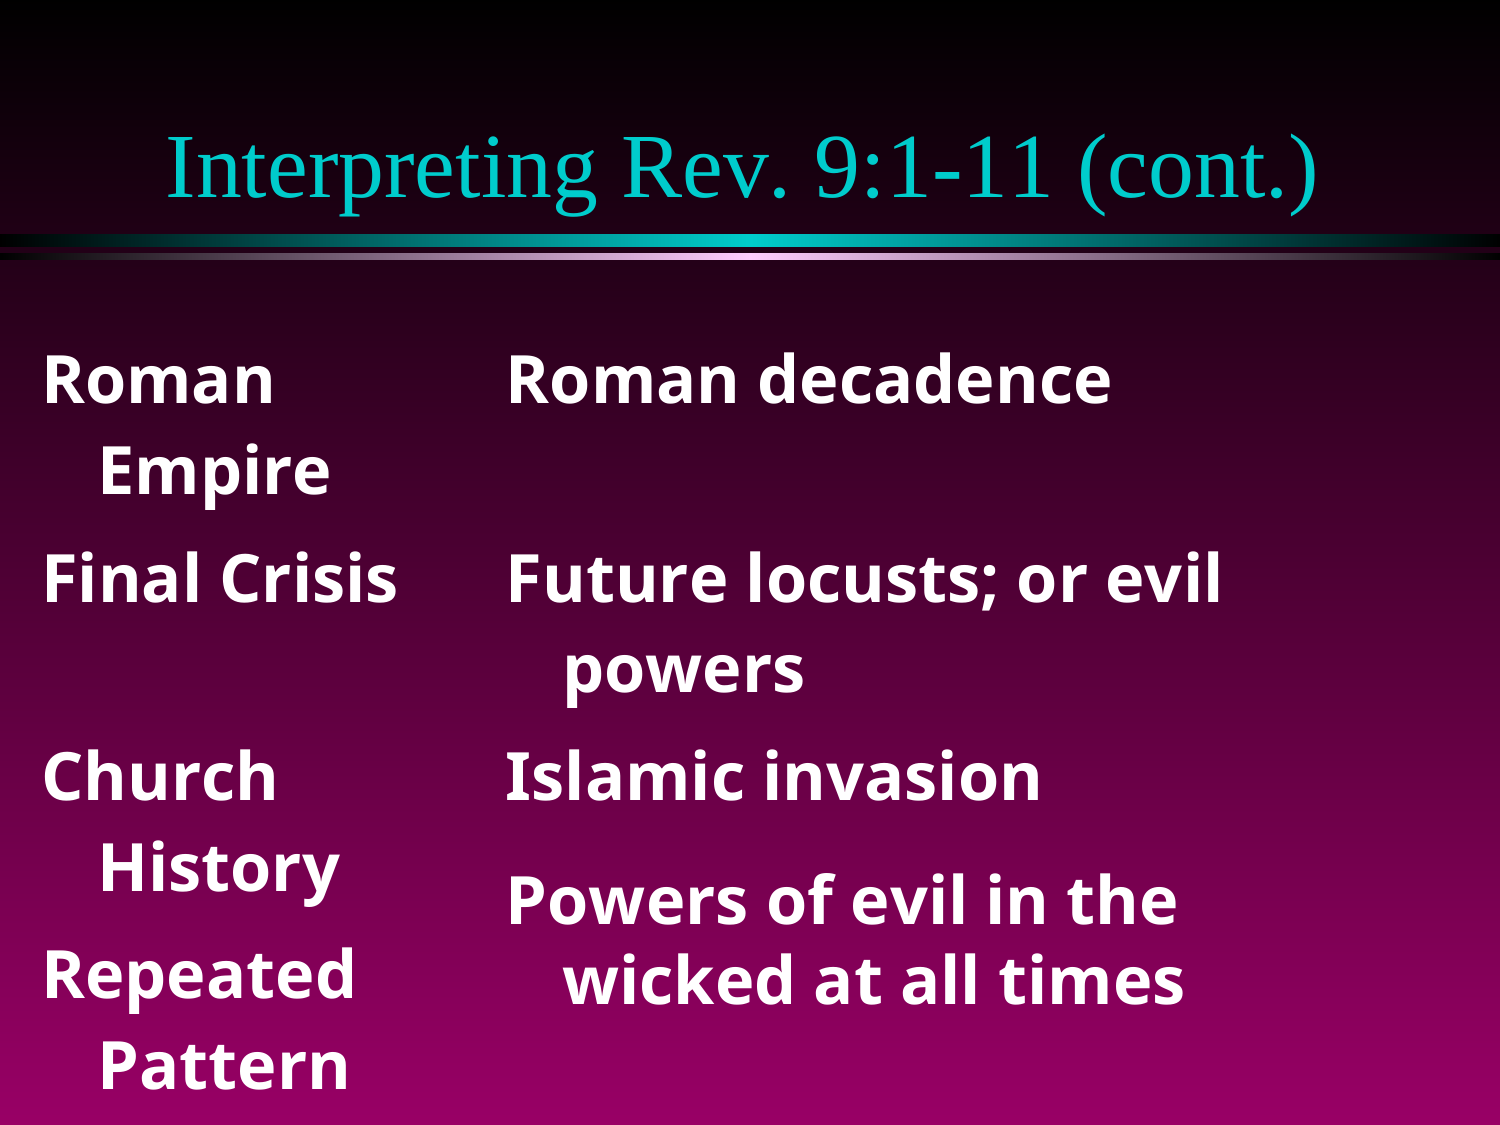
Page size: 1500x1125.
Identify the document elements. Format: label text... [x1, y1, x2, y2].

list Roman Empire Final Crisis Church History Repeated Pattern [26, 324, 514, 1030]
title Interpreting Rev. 9:1-11 (cont.) [13, 37, 1474, 225]
text_box Powers of evil in the wicked at all times [490, 849, 1388, 1013]
list Roman decadence Future locusts; or evil powers Islamic invasion [514, 324, 1388, 788]
